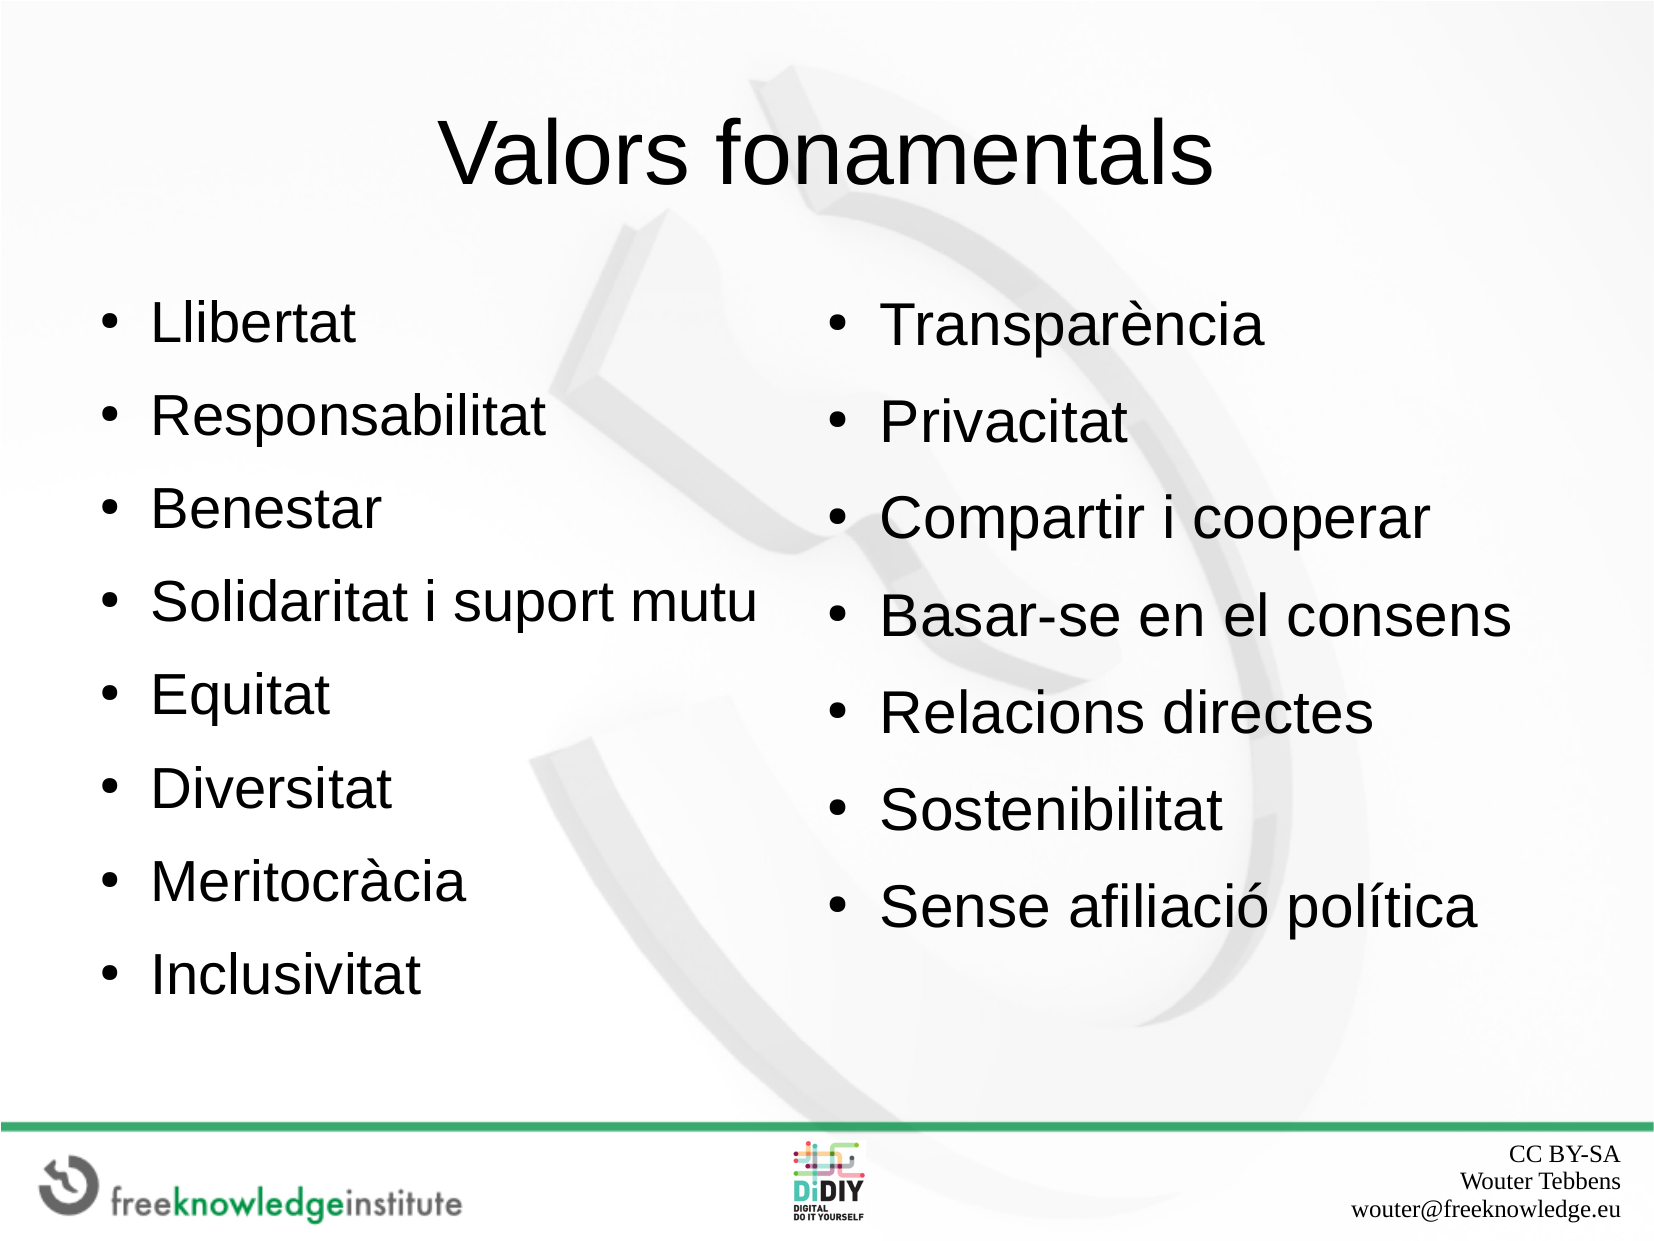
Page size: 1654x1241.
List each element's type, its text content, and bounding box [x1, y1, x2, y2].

list Transparència Privacitat Compartir i cooperar Basar-se en el consens Relacions directes Sostenibilitat Sense afiliació política [809, 290, 1536, 1010]
picture [1, 1, 1654, 1241]
title Valors fonamentals [82, 49, 1571, 257]
list Llibertat Responsabilitat Benestar Solidaritat i suport mutu Equitat Diversitat Meritocràcia Inclusivitat [82, 290, 809, 1010]
